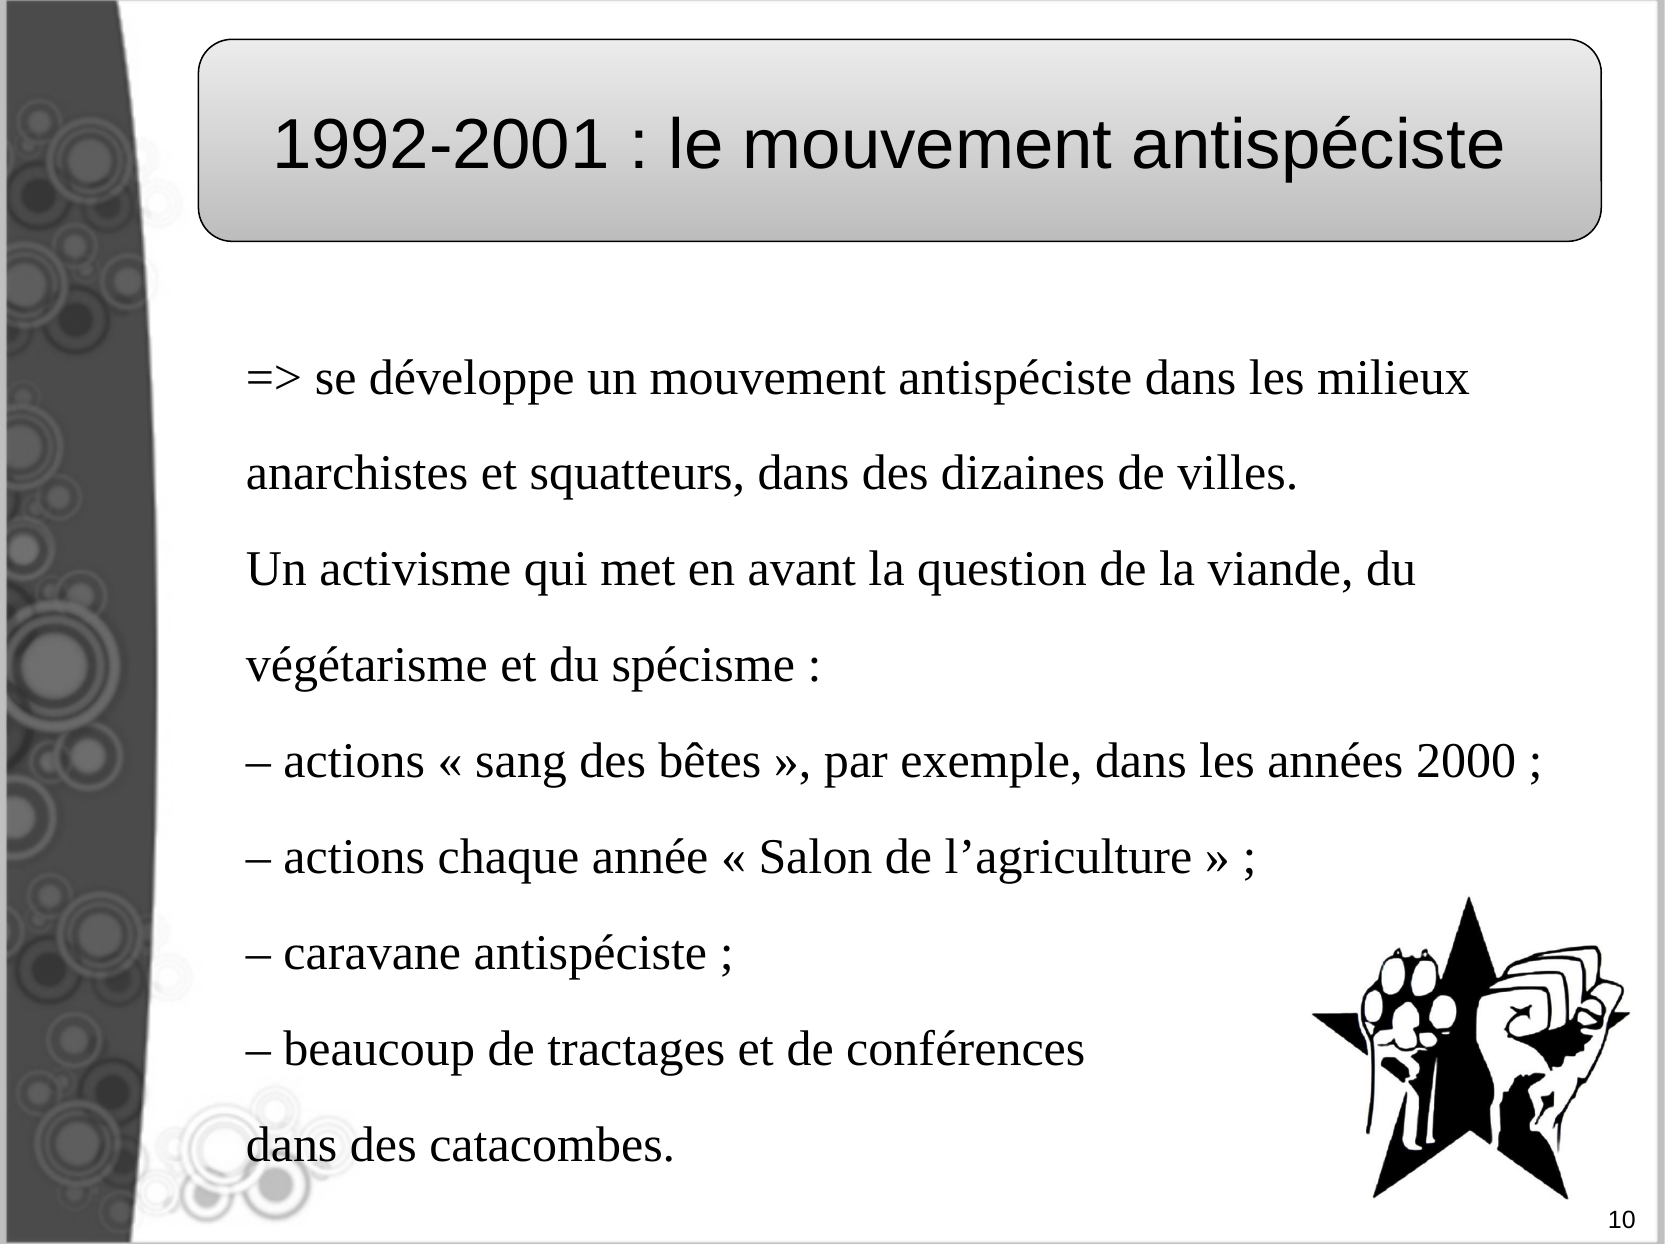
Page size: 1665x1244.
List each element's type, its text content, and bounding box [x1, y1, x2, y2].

text_box => se développe un mouvement antispéciste dans les milieux anarchistes et squatteurs, dans des dizaines de villes. Un activisme qui met en avant la question de la viande, du végétarisme et du spécisme : – actions « sang des bêtes », par exemple, dans les années 2000 ; – actions chaque année « Salon de l’agriculture » ; – caravane antispéciste ; – beaucoup de tractages et de conférences dans des catacombes. [237, 300, 1625, 1180]
text_box [198, 39, 1602, 242]
text_box 10 [1297, 1195, 1645, 1242]
picture [3, 0, 1662, 1244]
text_box 1992-2001 : le mouvement antispéciste [197, 77, 1582, 203]
